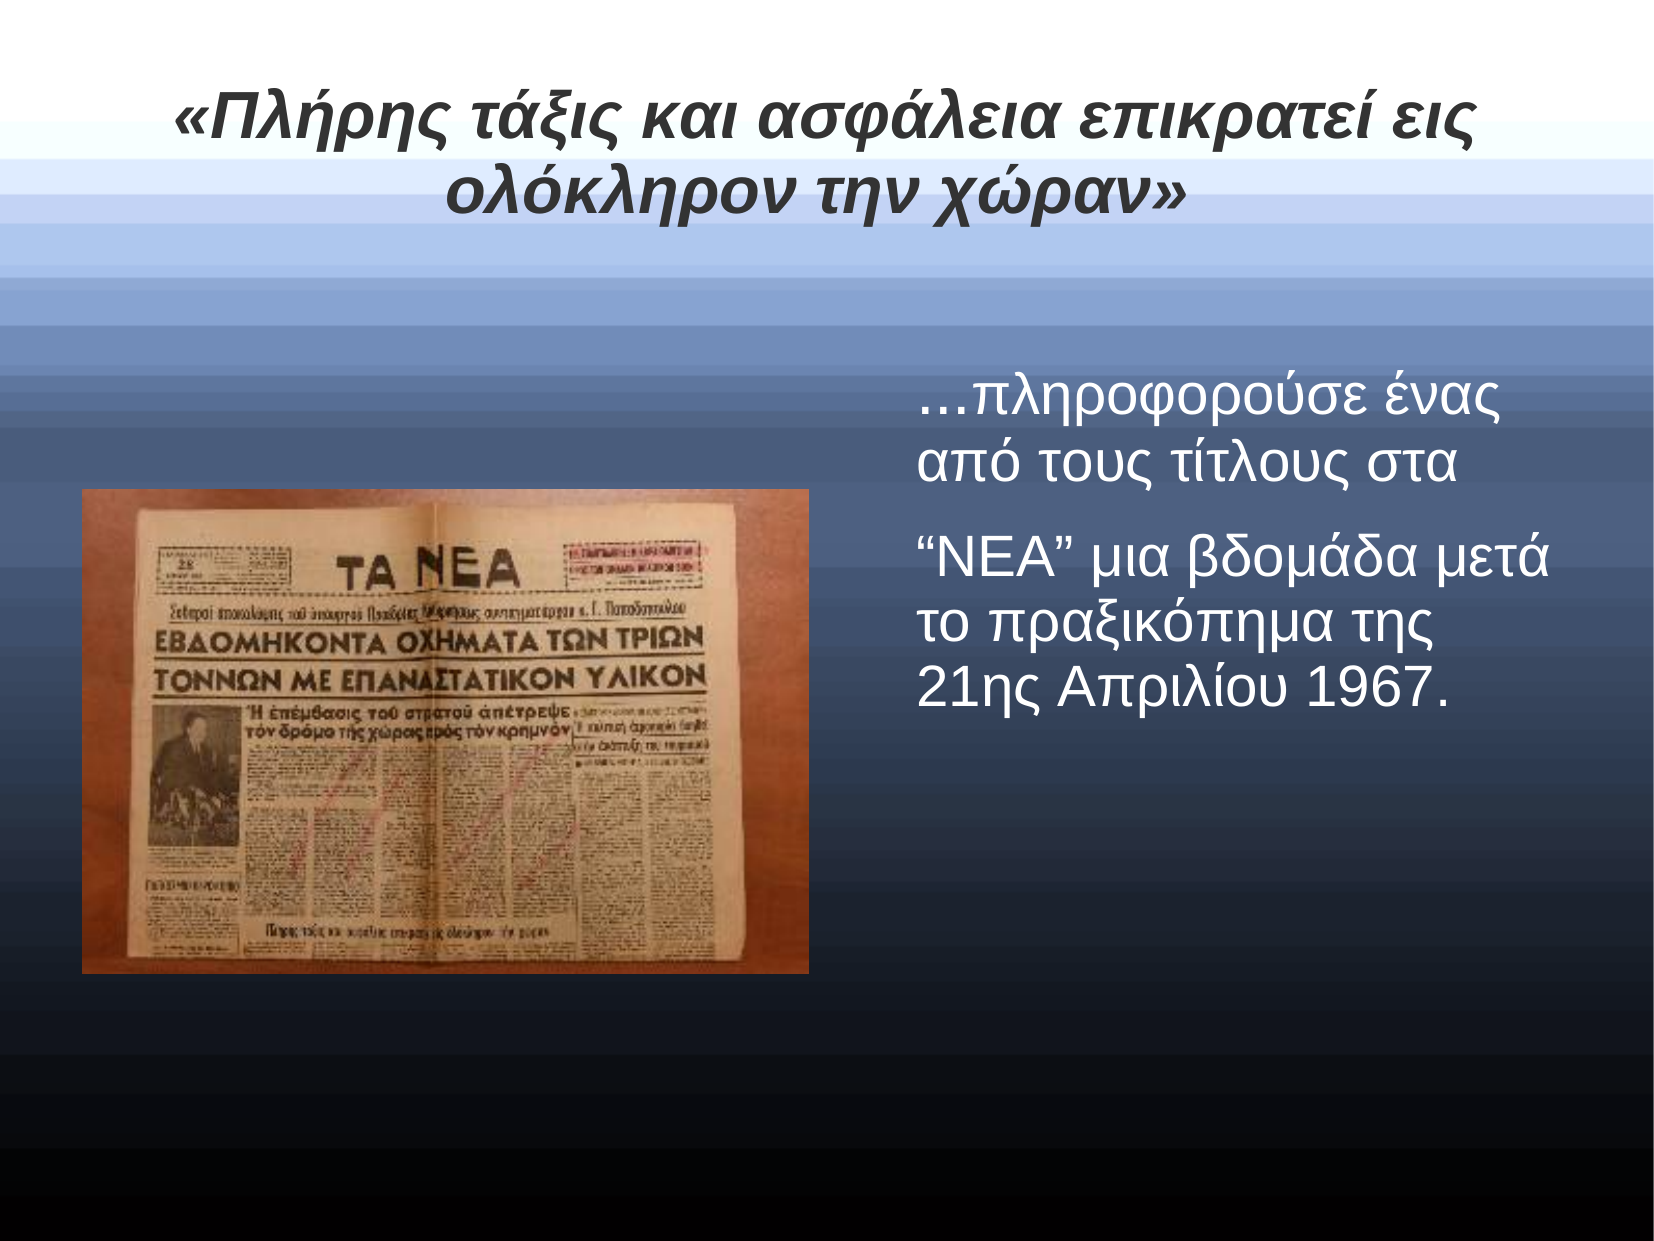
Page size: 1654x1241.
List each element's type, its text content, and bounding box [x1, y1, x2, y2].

list ...πληροφορούσε ένας από τους τίτλους στα “ΝΕΑ” μια βδομάδα μετά το πραξικόπημα της 21ης Απριλίου 1967. [845, 354, 1572, 1109]
picture [0, 0, 1654, 1241]
title «Πλήρης τάξις και ασφάλεια επικρατεί εις ολόκληρον την χώραν» [82, 49, 1571, 257]
